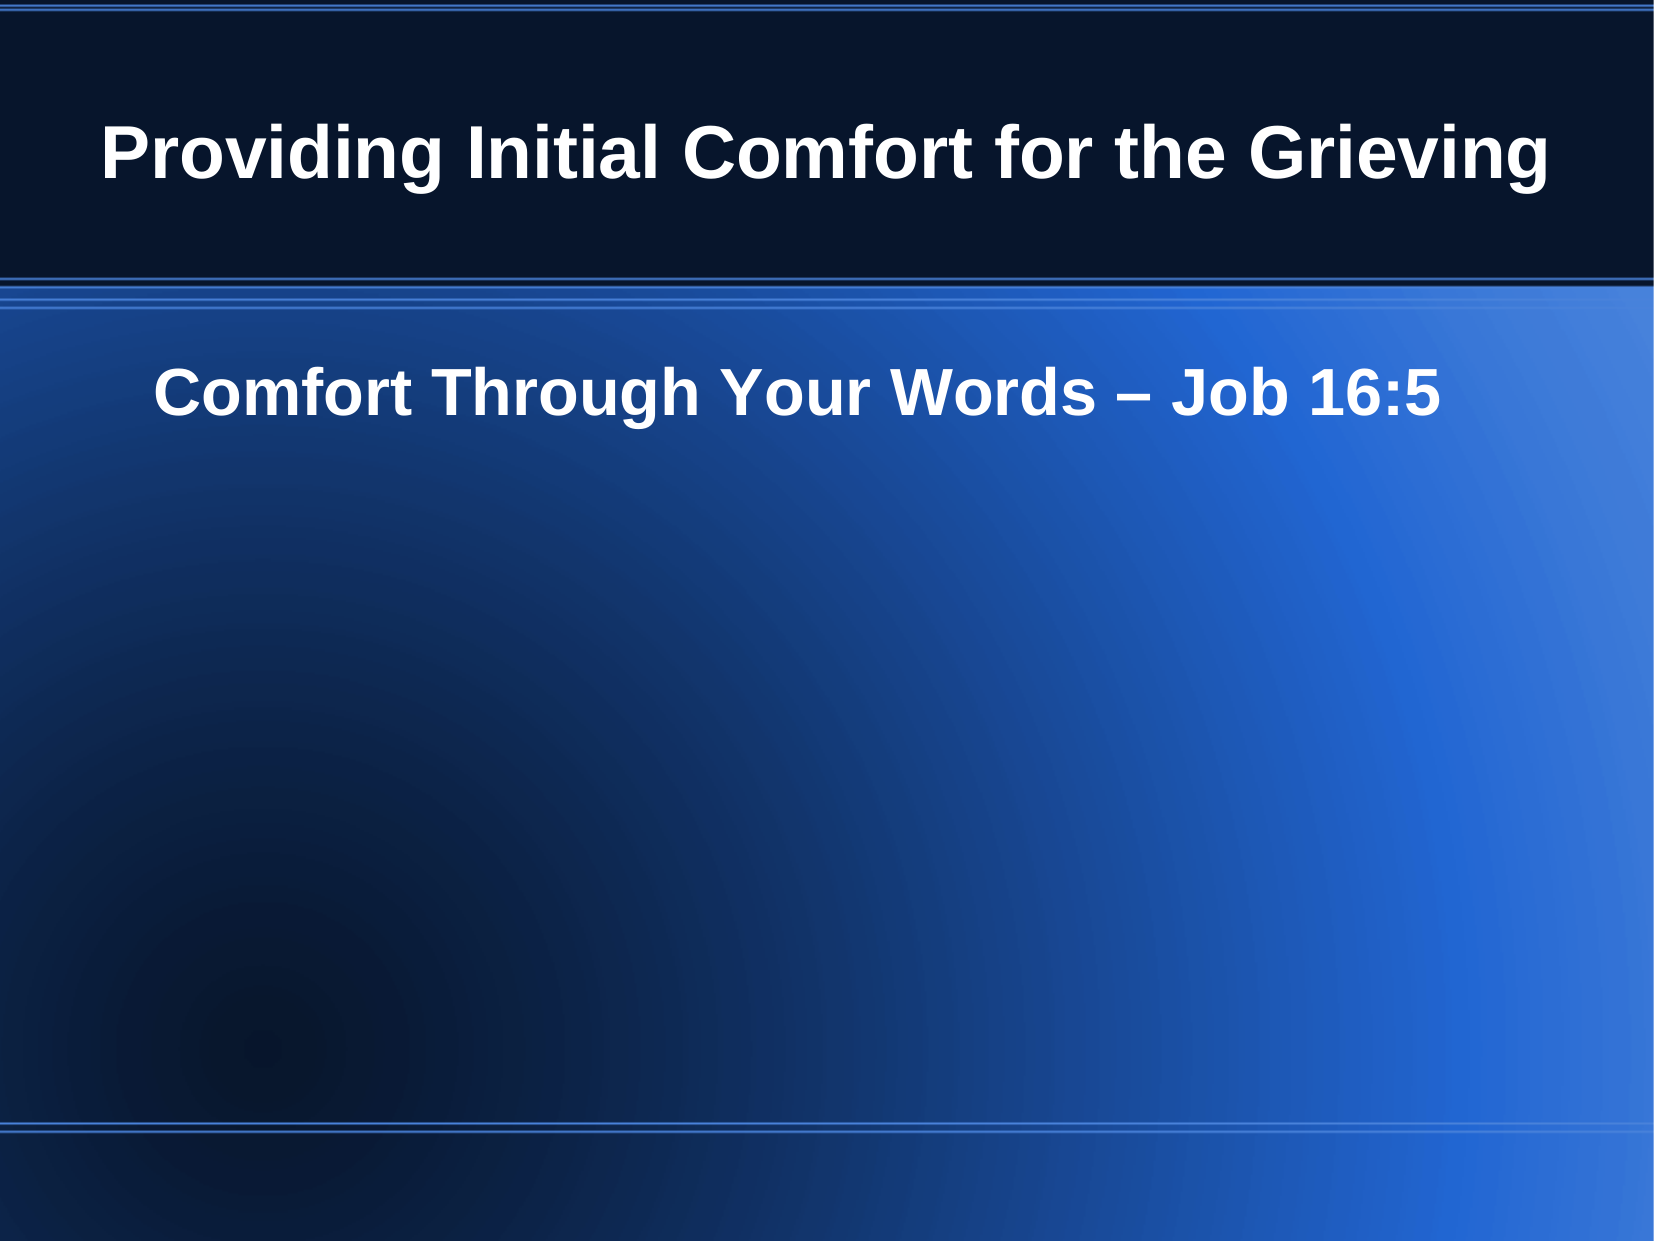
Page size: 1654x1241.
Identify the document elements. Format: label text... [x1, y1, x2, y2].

picture [0, 0, 1654, 1241]
title Providing Initial Comfort for the Grieving [82, 49, 1571, 257]
list Comfort Through Your Words – Job 16:5 [82, 355, 1571, 1058]
